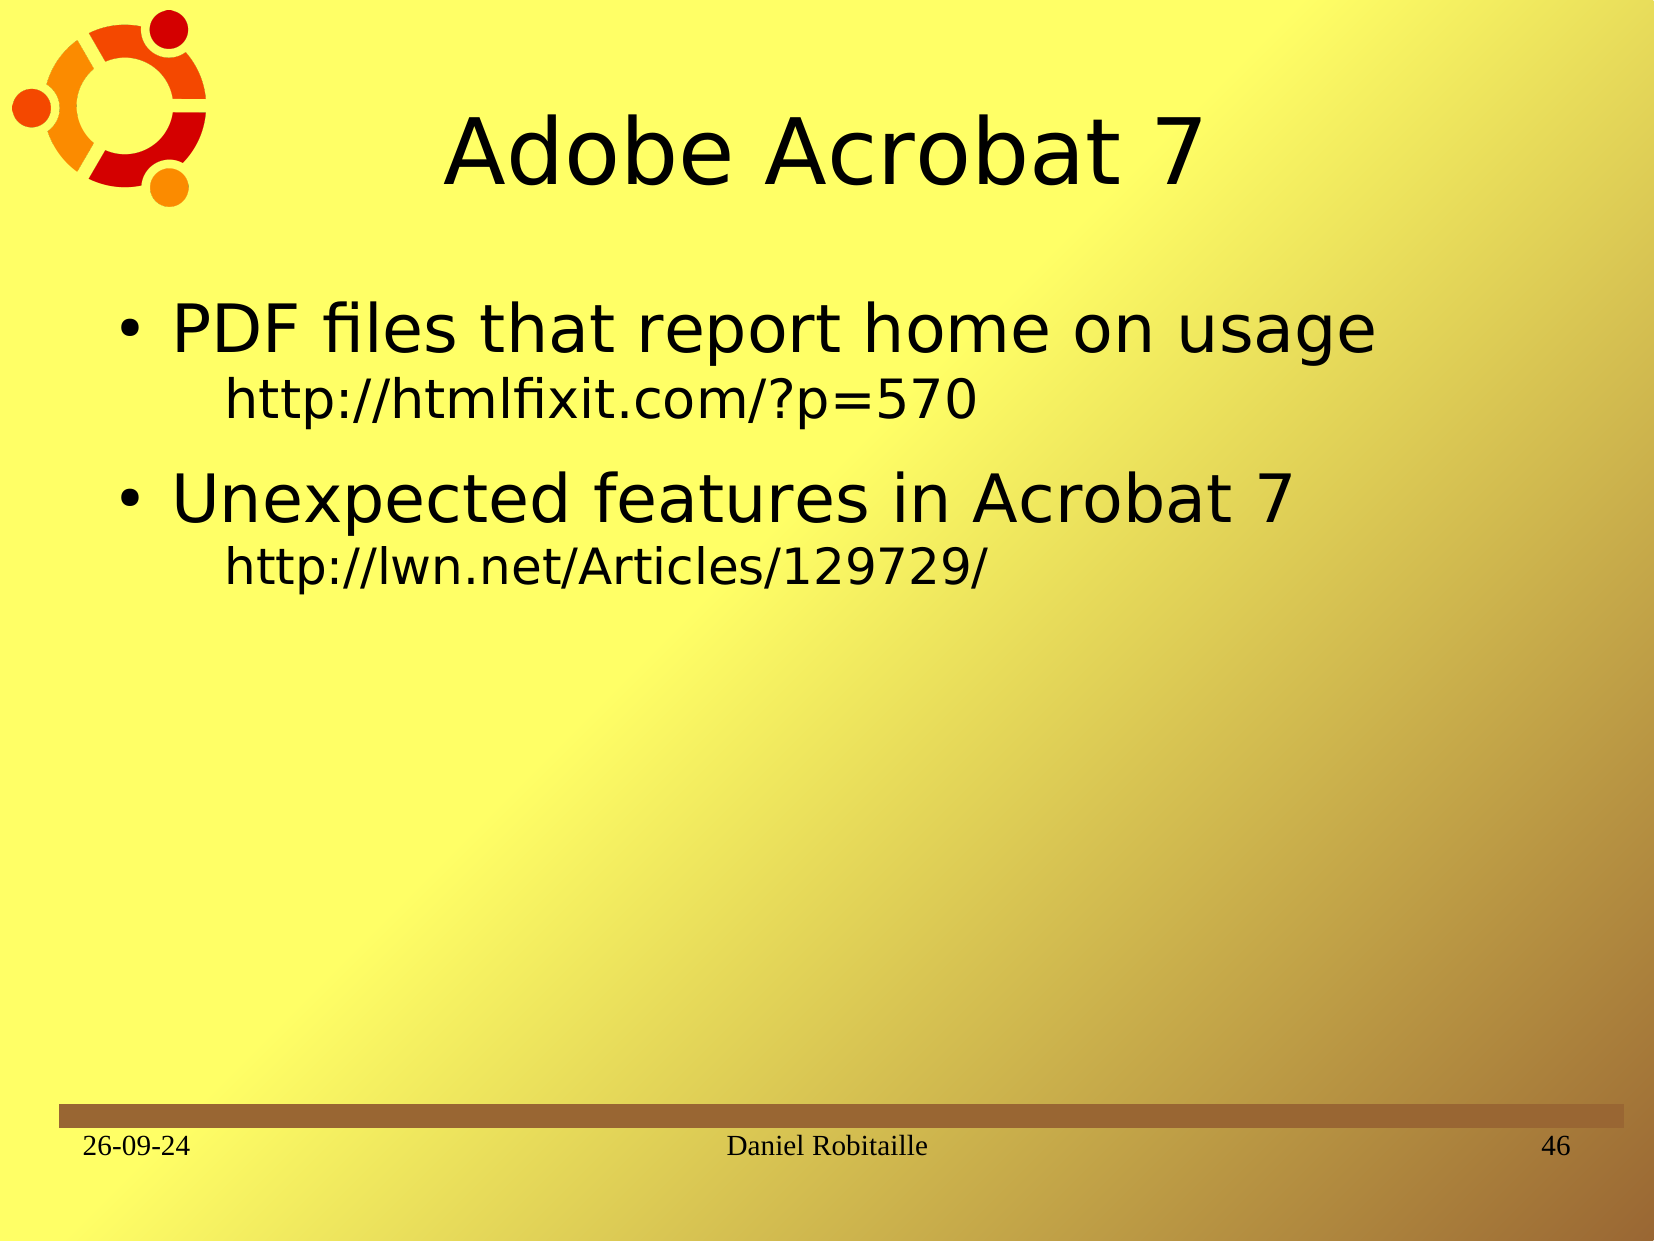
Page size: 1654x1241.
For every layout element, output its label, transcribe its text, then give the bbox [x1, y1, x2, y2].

list PDF files that report home on usage http://htmlfixit.com/?p=570 Unexpected features in Acrobat 7 http://lwn.net/Articles/129729/ [82, 290, 1571, 1109]
picture [12, 10, 207, 207]
title Adobe Acrobat 7 [82, 49, 1571, 257]
